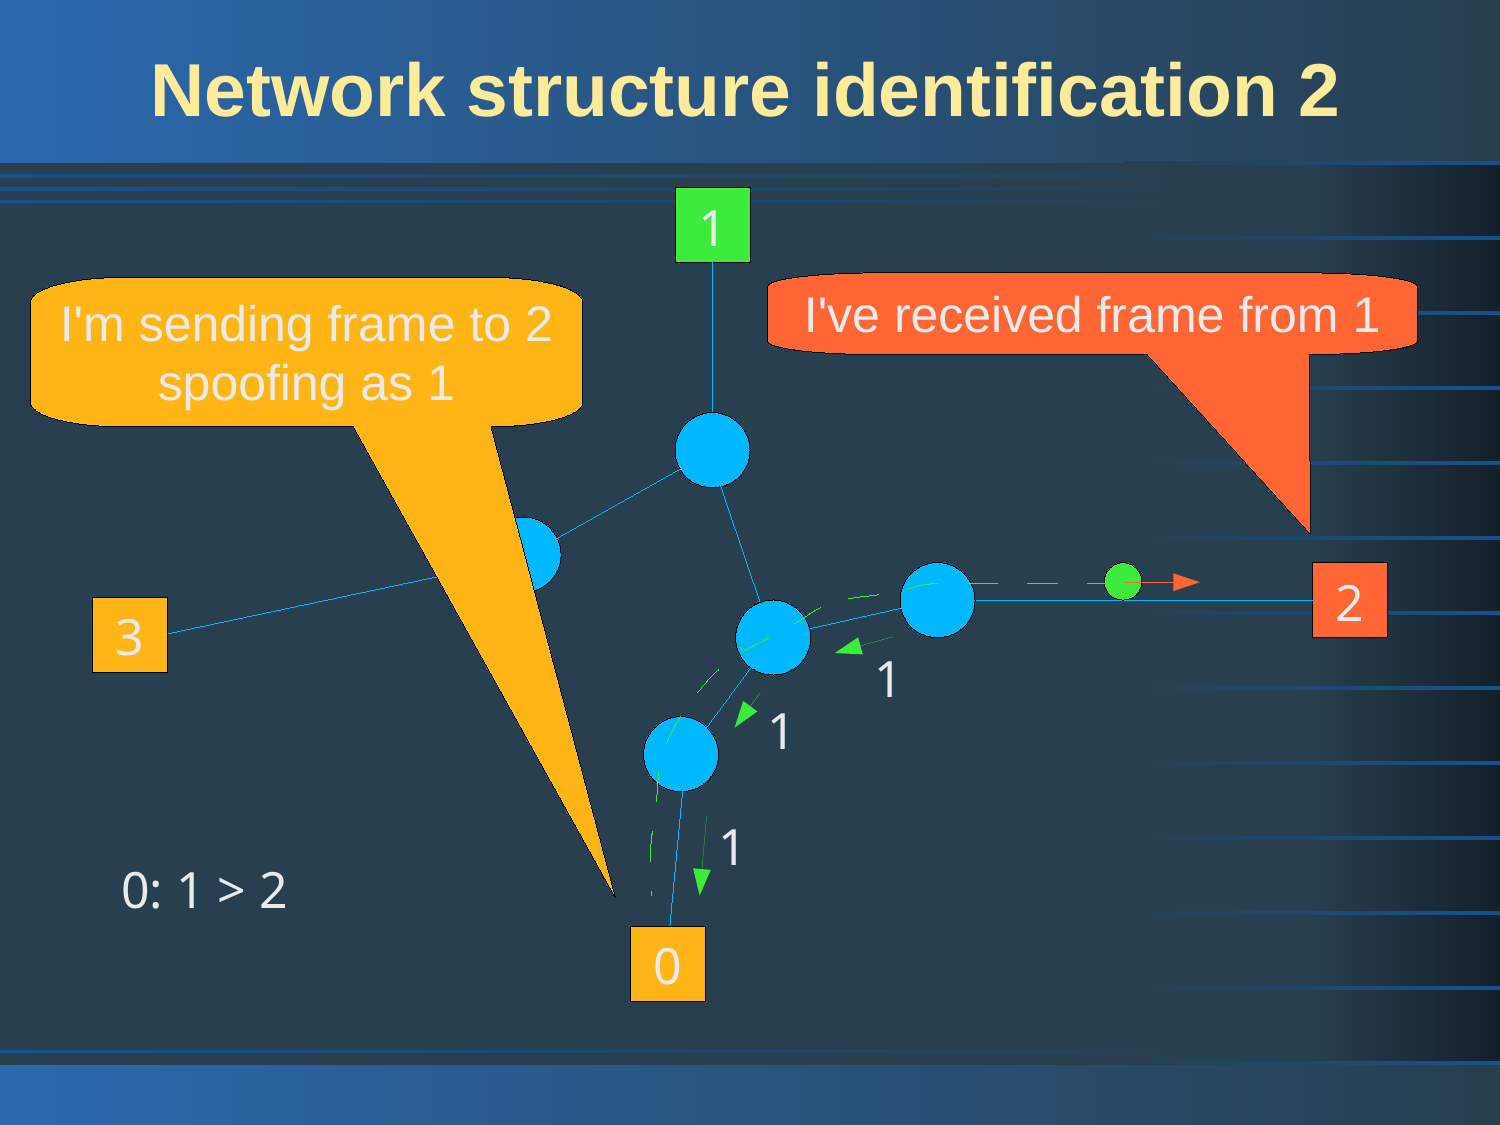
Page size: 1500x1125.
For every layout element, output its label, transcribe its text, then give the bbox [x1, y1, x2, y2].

text_box 1 [765, 692, 798, 763]
text_box [516, 516, 562, 591]
text_box 3 [92, 597, 168, 673]
text_box I'm sending frame to 2 spoofing as 1 [30, 277, 616, 898]
text_box [643, 716, 719, 792]
text_box I've received frame from 1 [767, 272, 1418, 534]
text_box [1104, 562, 1142, 601]
title Network structure identification 2 [83, 24, 1409, 151]
text_box [675, 412, 751, 488]
text_box 1 [872, 640, 905, 712]
text_box 2 [1312, 562, 1388, 638]
text_box [900, 562, 976, 638]
text_box 1 [675, 187, 751, 263]
text_box [735, 599, 811, 676]
text_box 0: 1 > 2 [121, 851, 317, 922]
text_box 1 [715, 808, 749, 880]
text_box 0 [630, 926, 706, 1002]
